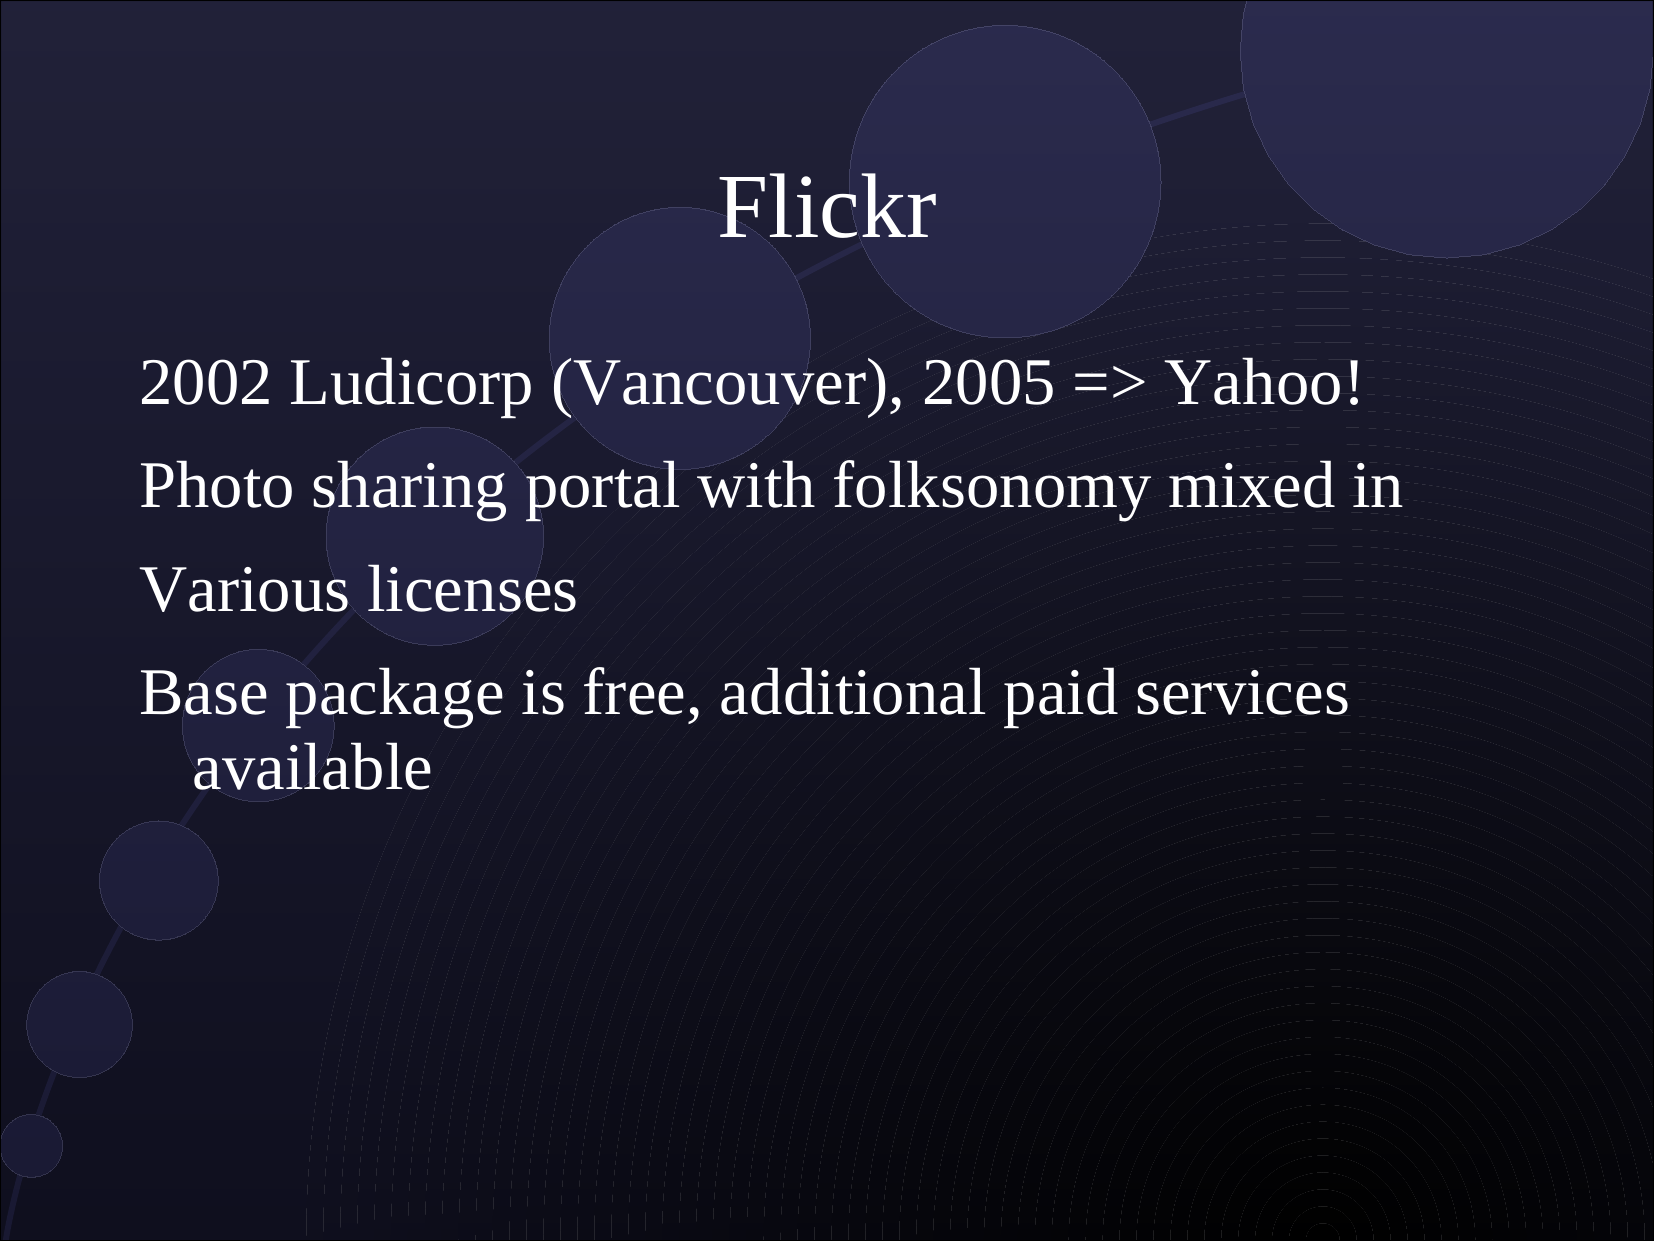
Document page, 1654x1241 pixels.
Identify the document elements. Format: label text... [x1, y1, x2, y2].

list 2002 Ludicorp (Vancouver), 2005 => Yahoo! Photo sharing portal with folksonomy mixed in Various licenses Base package is free, additional paid services available [121, 344, 1534, 1127]
title Flickr [121, 102, 1534, 311]
